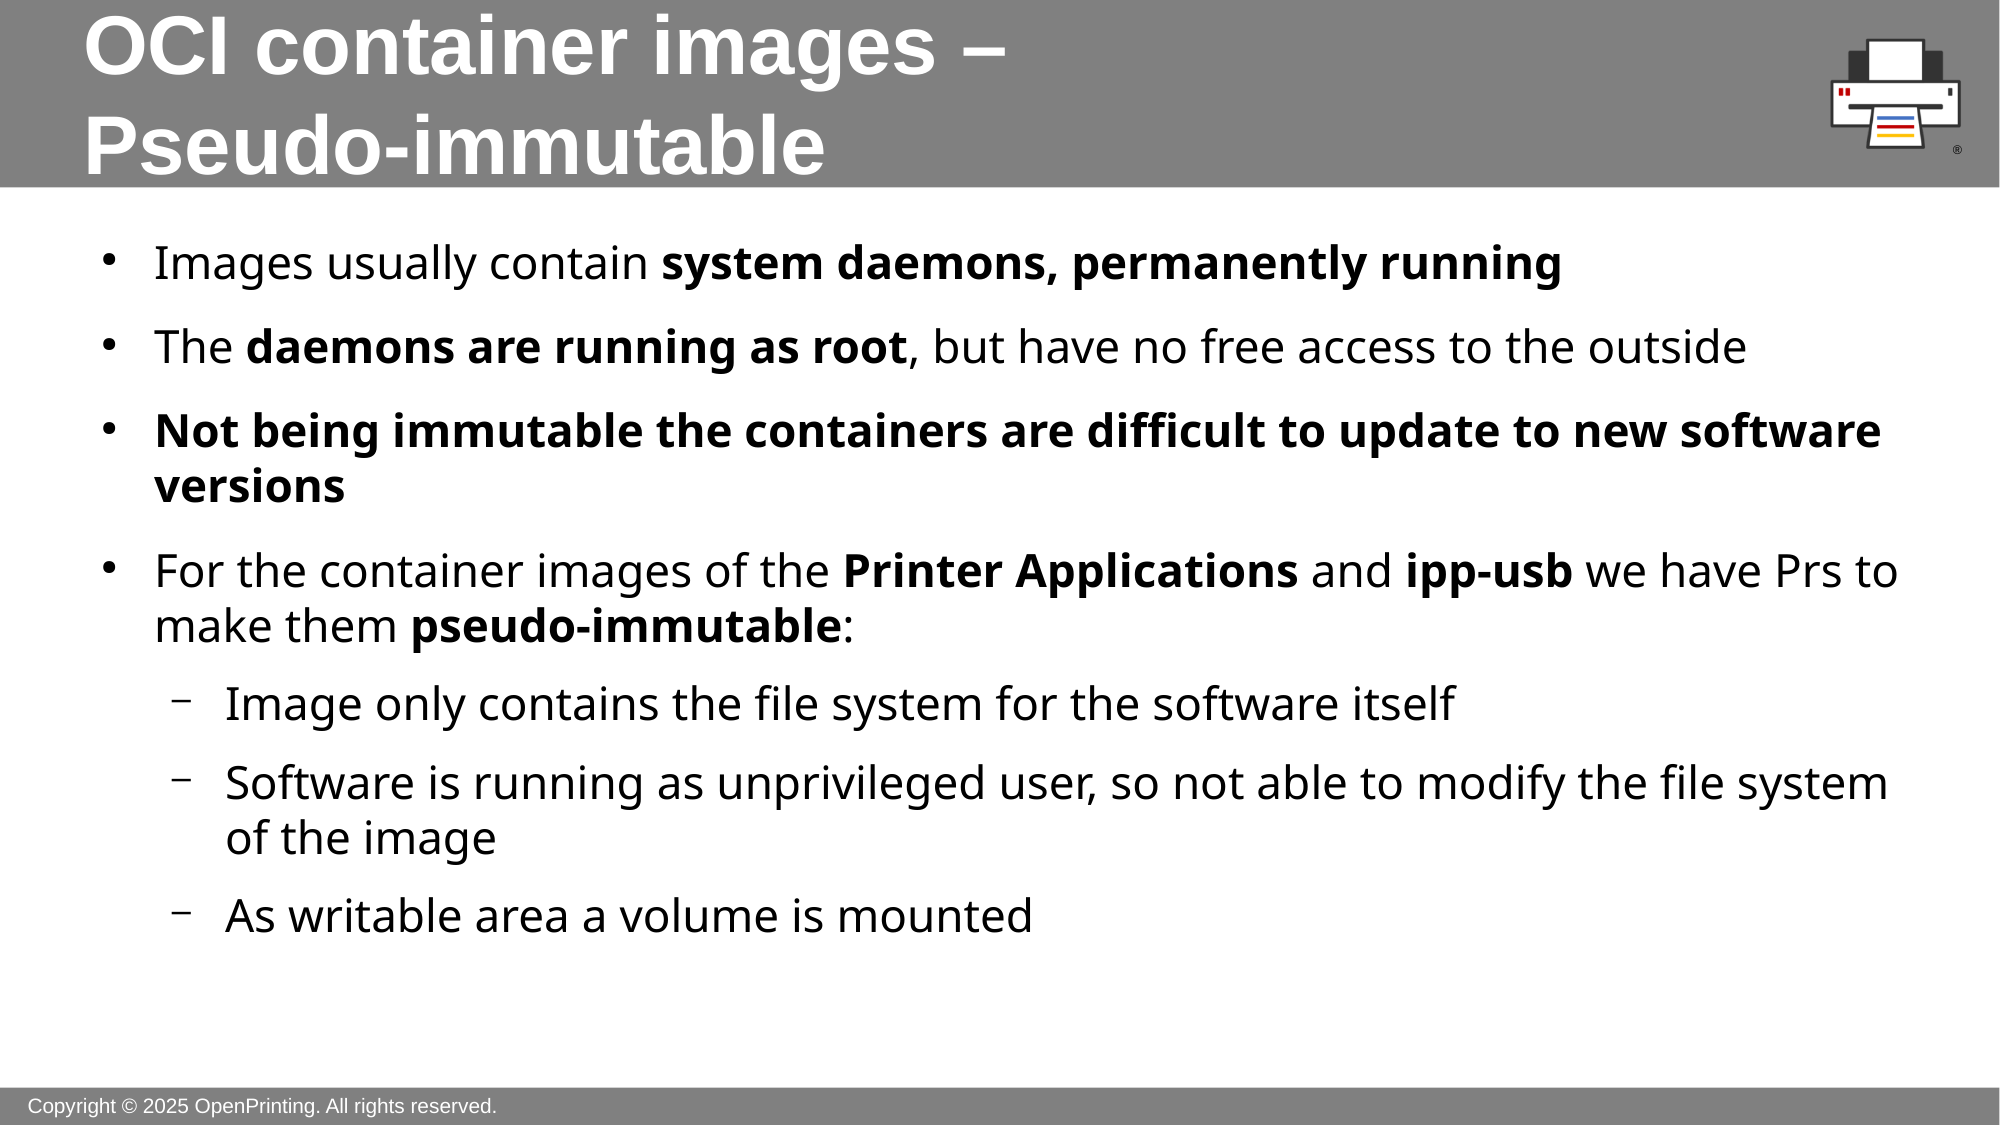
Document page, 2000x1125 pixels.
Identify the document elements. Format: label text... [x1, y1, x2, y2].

list Images usually contain system daemons, permanently running The daemons are running as root, but have no free access to the outside Not being immutable the containers are difficult to update to new software versions For the container images of the Printer Applications and ipp-usb we have Prs to make them pseudo-immutable: Image only contains the file system for the software itself Software is running as unprivileged user, so not able to modify the file system of the image As writable area a volume is mounted [75, 224, 1936, 1067]
title OCI container images – Pseudo-immutable [75, 7, 1786, 175]
picture [1825, 33, 1966, 154]
